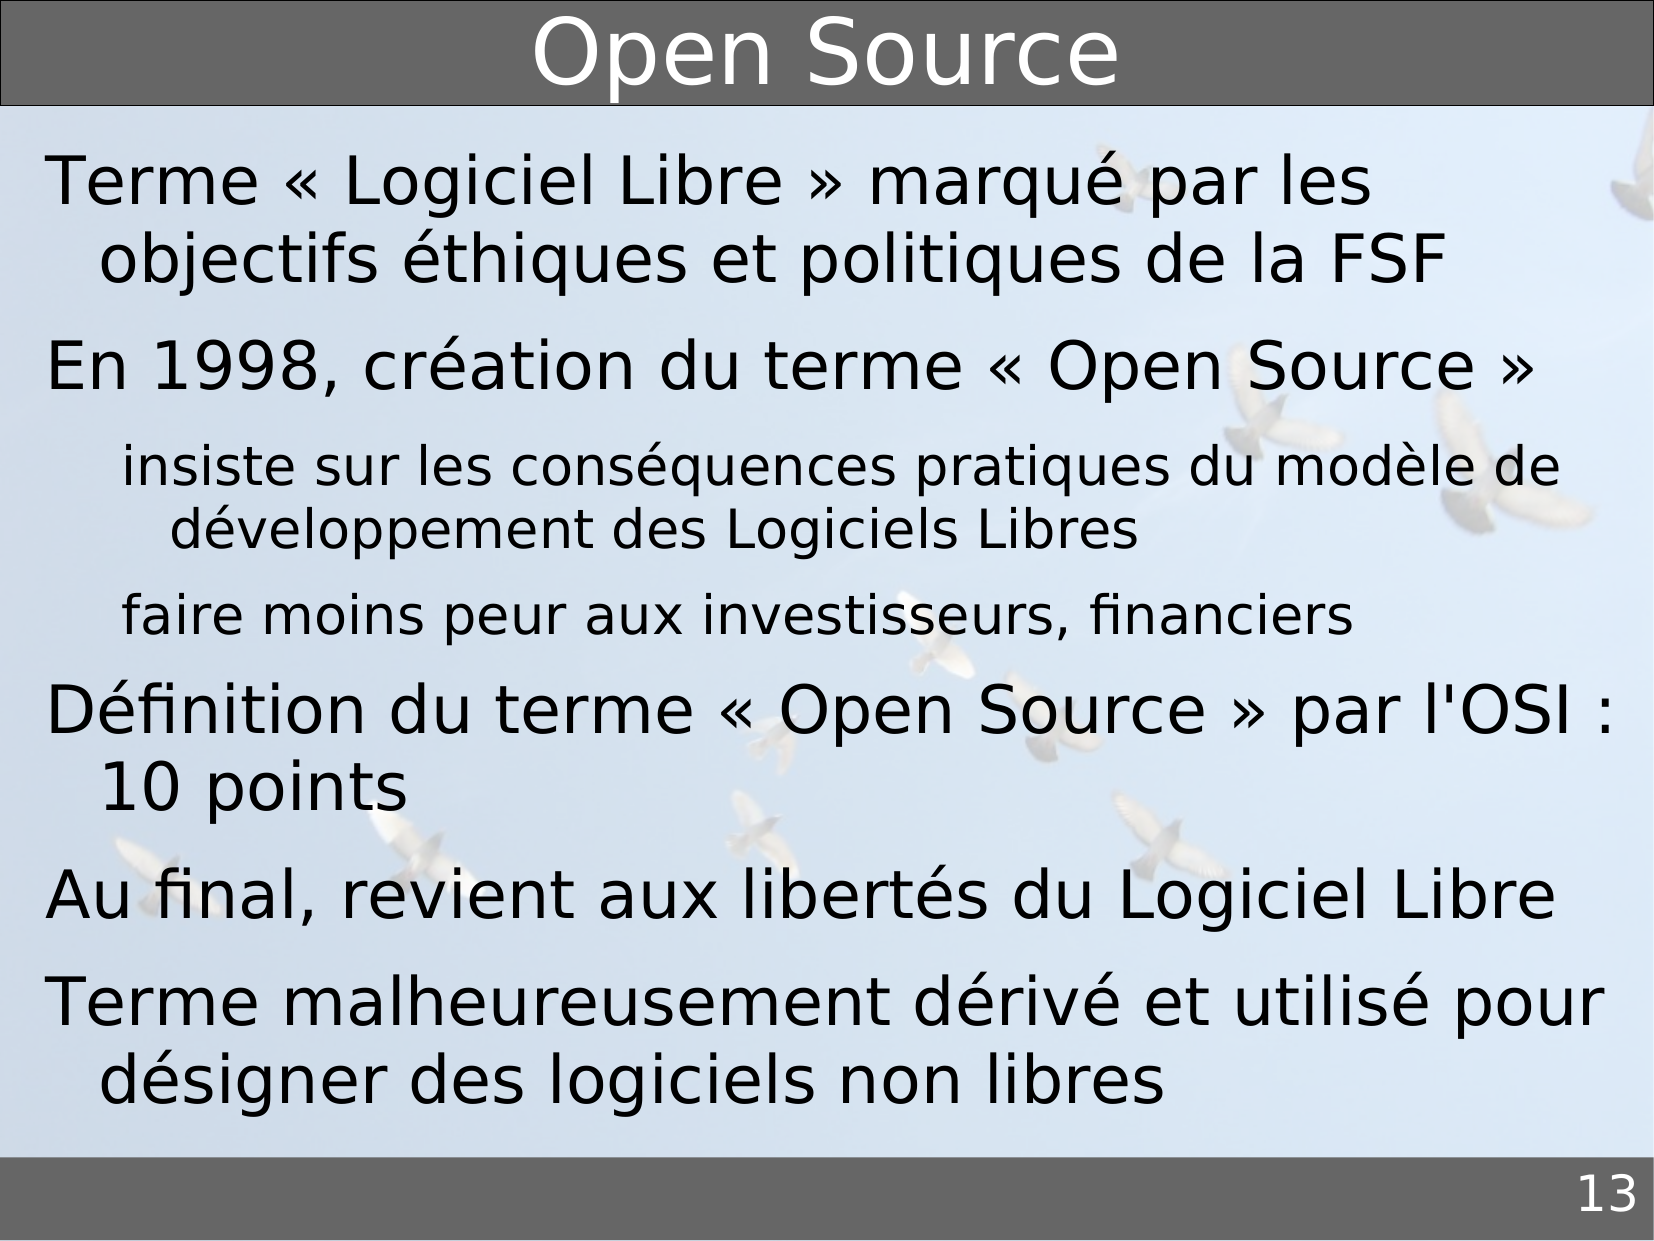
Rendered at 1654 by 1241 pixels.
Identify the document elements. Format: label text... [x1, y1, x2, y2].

list Terme « Logiciel Libre » marqué par les objectifs éthiques et politiques de la FSF En 1998, création du terme « Open Source » insiste sur les conséquences pratiques du modèle de développement des Logiciels Libres faire moins peur aux investisseurs, financiers Définition du terme « Open Source » par l'OSI : 10 points Au final, revient aux libertés du Logiciel Libre Terme malheureusement dérivé et utilisé pour désigner des logiciels non libres [27, 142, 1620, 1131]
title Open Source [0, 0, 1654, 107]
